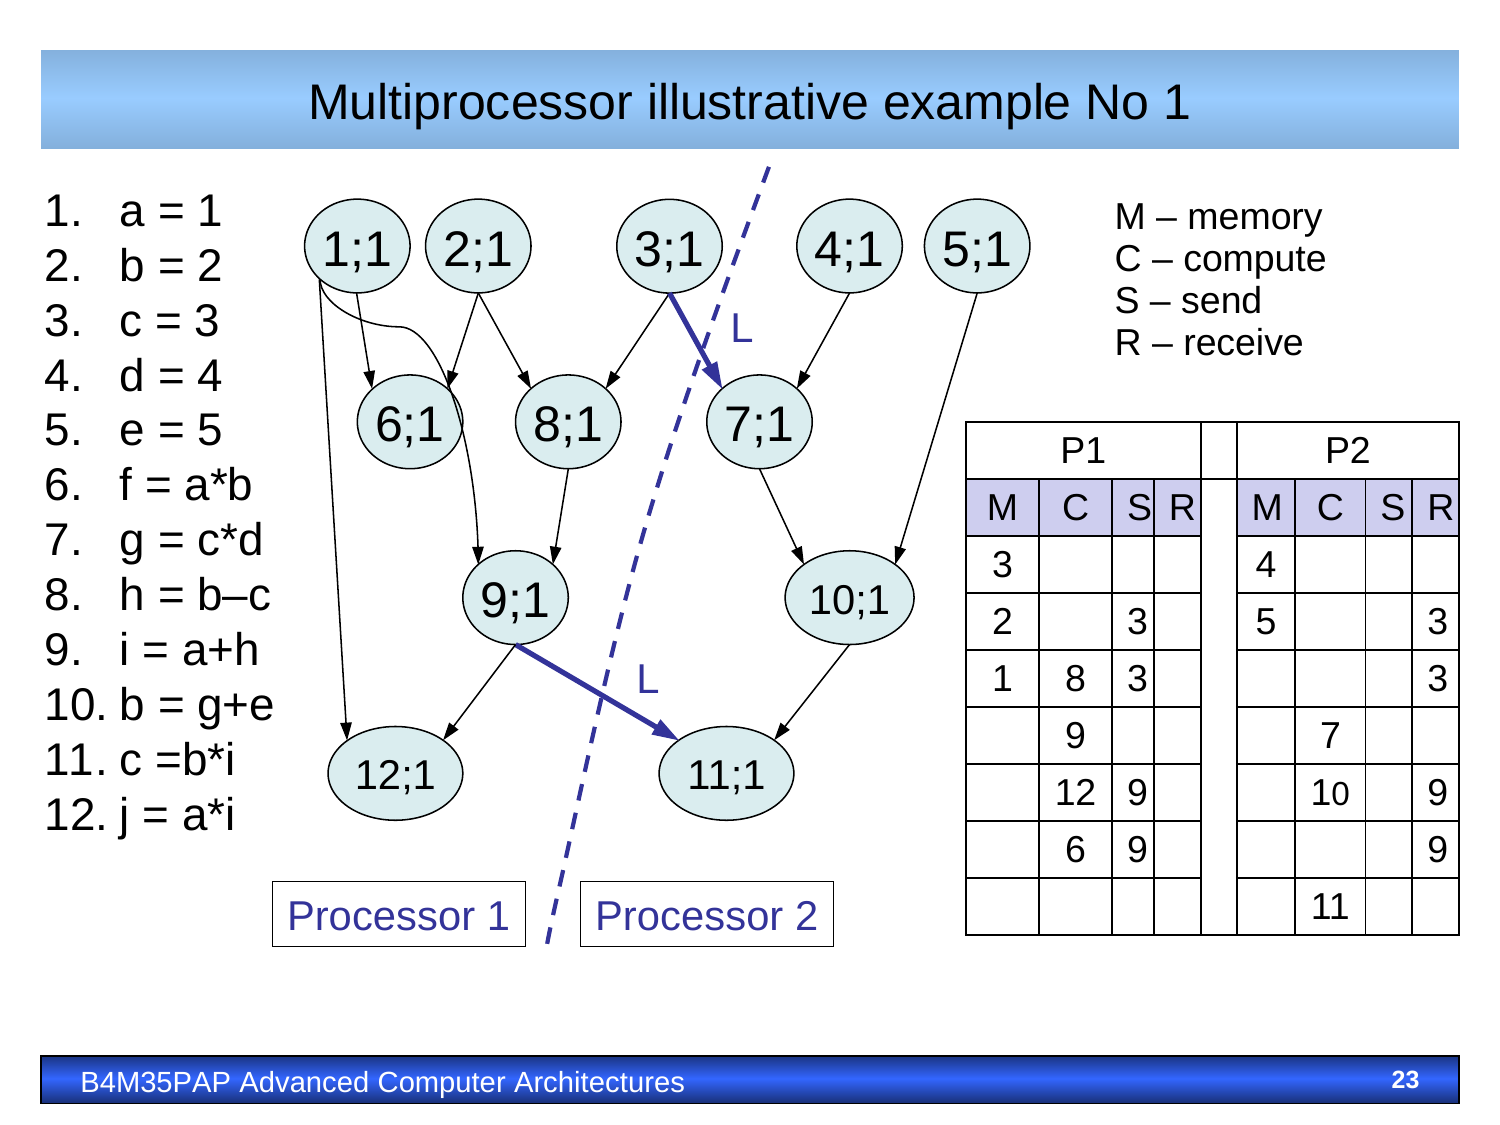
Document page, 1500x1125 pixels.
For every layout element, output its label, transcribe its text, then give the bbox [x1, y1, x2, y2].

table_header P1 [967, 423, 1200, 478]
table_cell 4 [1238, 537, 1294, 592]
table_cell 3 [1113, 594, 1153, 649]
text_box 9;1 [462, 550, 569, 645]
text_box [627, 710, 679, 741]
table_cell 7 [1296, 708, 1365, 763]
table_cell [1296, 537, 1365, 592]
table_cell M [967, 480, 1038, 535]
text_box 7;1 [706, 374, 813, 469]
table_cell [1366, 708, 1411, 763]
table_cell C [1296, 480, 1365, 535]
text_box [796, 292, 850, 389]
table_header [1202, 423, 1236, 478]
title Multiprocessor illustrative example No 1 [41, 50, 1459, 149]
text_box 8;1 [515, 374, 622, 469]
table_cell 8 [1040, 651, 1111, 706]
table_cell 12 [1040, 765, 1111, 820]
table_cell [1366, 822, 1411, 877]
text_box Processor 1 [272, 881, 526, 947]
table_cell [1296, 651, 1365, 706]
table_cell [1155, 879, 1200, 934]
table_cell R [1413, 480, 1458, 535]
text_box 1;1 [304, 199, 411, 293]
table_cell 9 [1113, 822, 1153, 877]
text_box Processor 2 [580, 881, 834, 947]
text_box [895, 292, 978, 565]
text_box 10;1 [785, 550, 915, 645]
table_cell [1238, 765, 1294, 820]
table_cell [1155, 594, 1200, 649]
table_cell 9 [1040, 708, 1111, 763]
table_cell [1113, 537, 1153, 592]
table_cell [1113, 708, 1153, 763]
table_header P2 [1238, 423, 1458, 478]
list a = 1 b = 2 c = 3 d = 4 e = 5 f = a*b g = c*d h = b–c i = a+h b = g+e c =b*i j = a*i [29, 172, 1465, 1000]
table_cell [1040, 594, 1111, 649]
table_cell 6 [1040, 822, 1111, 877]
table_cell [967, 765, 1038, 820]
text_box [356, 292, 373, 389]
table_cell [1366, 765, 1411, 820]
table_cell [1366, 651, 1411, 706]
text_box [605, 293, 723, 389]
table_cell [1366, 537, 1411, 592]
table_cell 9 [1113, 765, 1153, 820]
text_box L [621, 644, 675, 710]
table_cell S [1113, 480, 1153, 535]
table_cell [1413, 708, 1458, 763]
text_box 5;1 [924, 199, 1030, 293]
text_box 12;1 [328, 726, 463, 821]
table_cell 3 [1413, 651, 1458, 706]
table_cell [1040, 879, 1111, 934]
text_box 11;1 [659, 726, 794, 821]
table_cell 5 [1238, 594, 1294, 649]
table_cell [1238, 708, 1294, 763]
table_cell [1155, 708, 1200, 763]
text_box 2;1 [425, 199, 532, 293]
table_cell [1413, 537, 1458, 592]
table_cell [967, 708, 1038, 763]
table_cell [1238, 651, 1294, 706]
table_cell [1366, 594, 1411, 649]
text_box 3;1 [616, 199, 723, 294]
table_cell 2 [967, 594, 1038, 649]
table_cell [1238, 879, 1294, 934]
text_box [319, 279, 348, 741]
table_cell [1202, 480, 1236, 934]
table_cell [1155, 537, 1200, 592]
text_box [443, 644, 621, 741]
text_box 4;1 [796, 199, 903, 293]
table_cell [1413, 879, 1458, 934]
text_box [447, 292, 532, 389]
text_box M – memory C – compute S – send R – receive [1099, 188, 1399, 371]
table_cell [1040, 537, 1111, 592]
table_cell [967, 822, 1038, 877]
table_cell C [1040, 480, 1111, 535]
text_box 6;1 [357, 374, 463, 469]
text_box L [715, 293, 769, 358]
table_cell 10 [1296, 765, 1365, 820]
table_cell [1155, 765, 1200, 820]
table_cell S [1366, 480, 1411, 535]
table_cell [1155, 651, 1200, 706]
table_cell 3 [967, 537, 1038, 592]
table_cell 3 [1413, 594, 1458, 649]
table_cell 9 [1413, 822, 1458, 877]
table_cell [967, 879, 1038, 934]
table_cell 1 [967, 651, 1038, 706]
table_cell [1296, 822, 1365, 877]
text_box [759, 468, 804, 565]
table_cell [1366, 879, 1411, 934]
table_cell [1155, 822, 1200, 877]
table_cell [1238, 822, 1294, 877]
text_box [774, 644, 850, 741]
table_cell [1113, 879, 1153, 934]
table_cell [1296, 594, 1365, 649]
table_cell 3 [1113, 651, 1153, 706]
table_cell M [1238, 480, 1294, 535]
table_cell 11 [1296, 879, 1365, 934]
text_box [552, 468, 569, 565]
table_cell 9 [1413, 765, 1458, 820]
table_cell R [1155, 480, 1200, 535]
